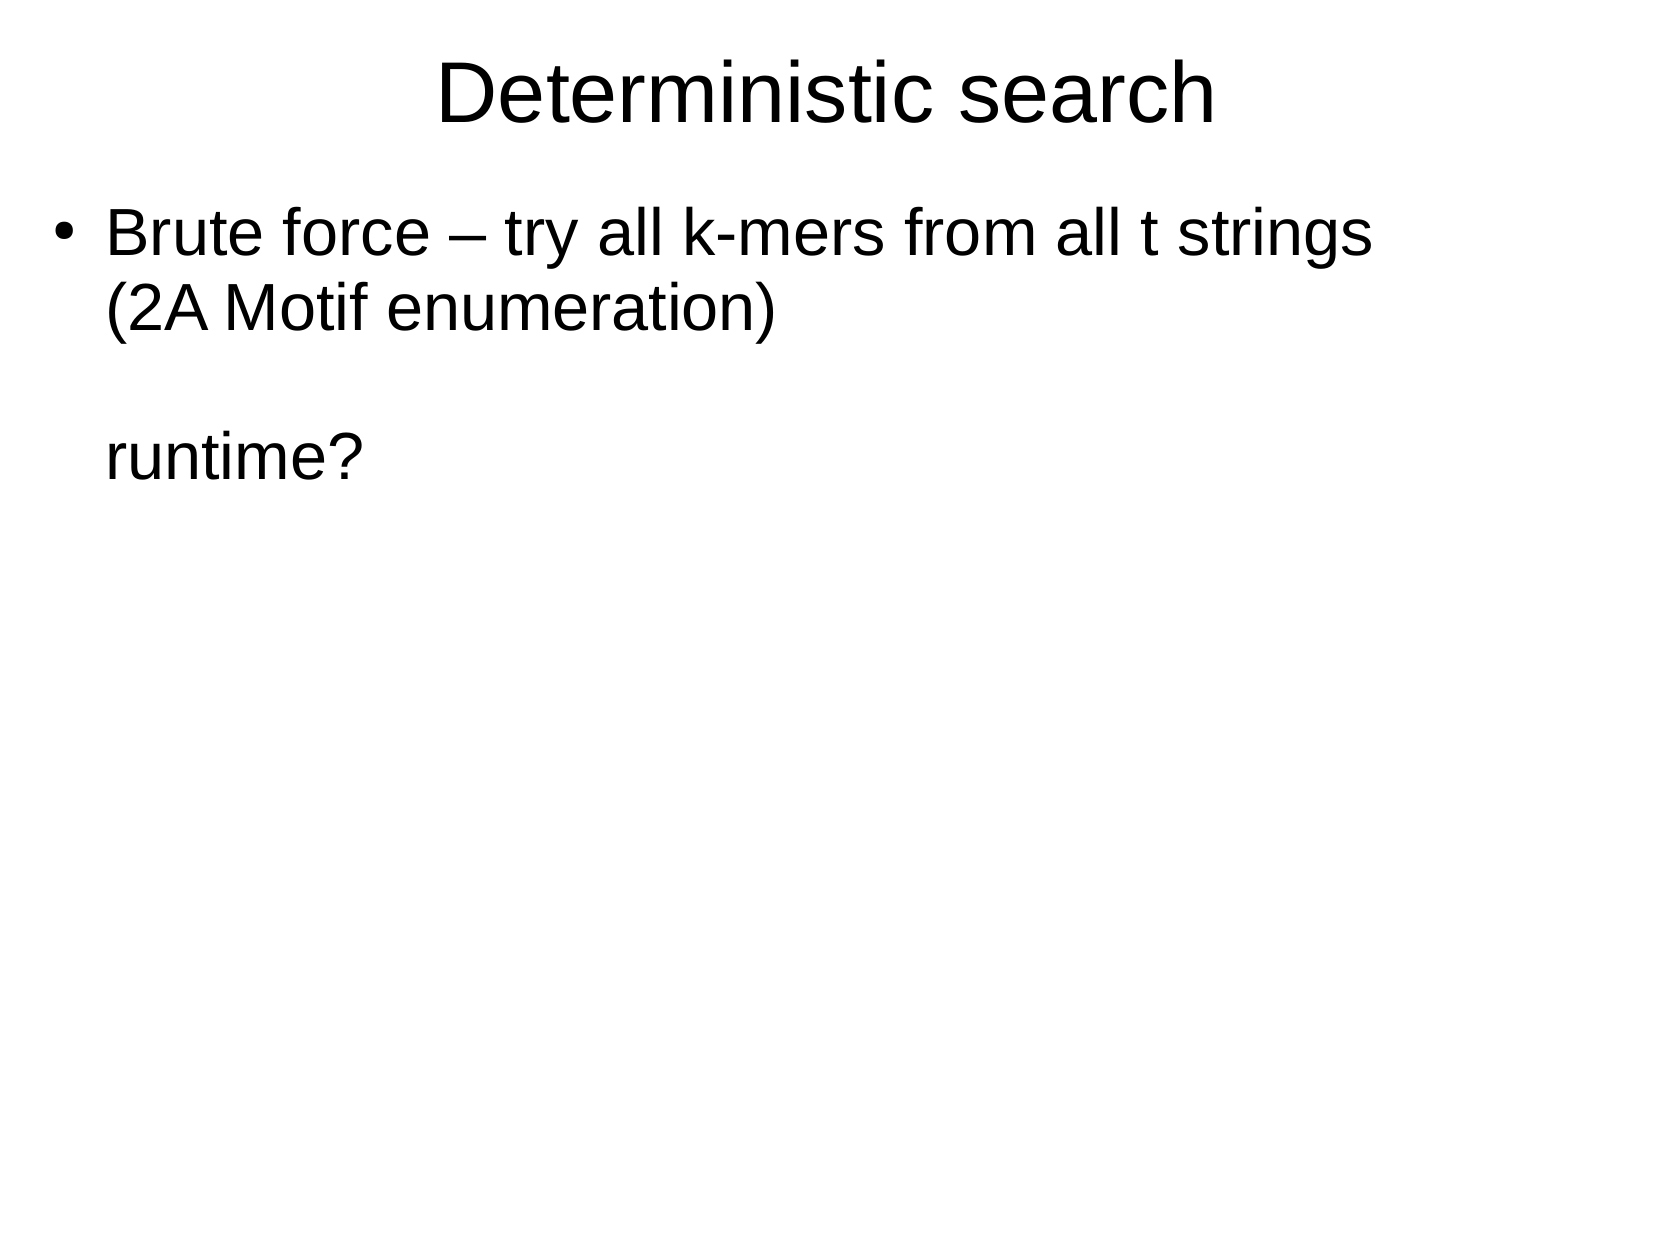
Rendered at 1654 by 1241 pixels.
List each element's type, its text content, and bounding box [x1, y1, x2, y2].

title Deterministic search [31, 19, 1623, 165]
list Brute force – try all k-mers from all t strings (2A Motif enumeration) runtime? [34, 194, 1620, 914]
